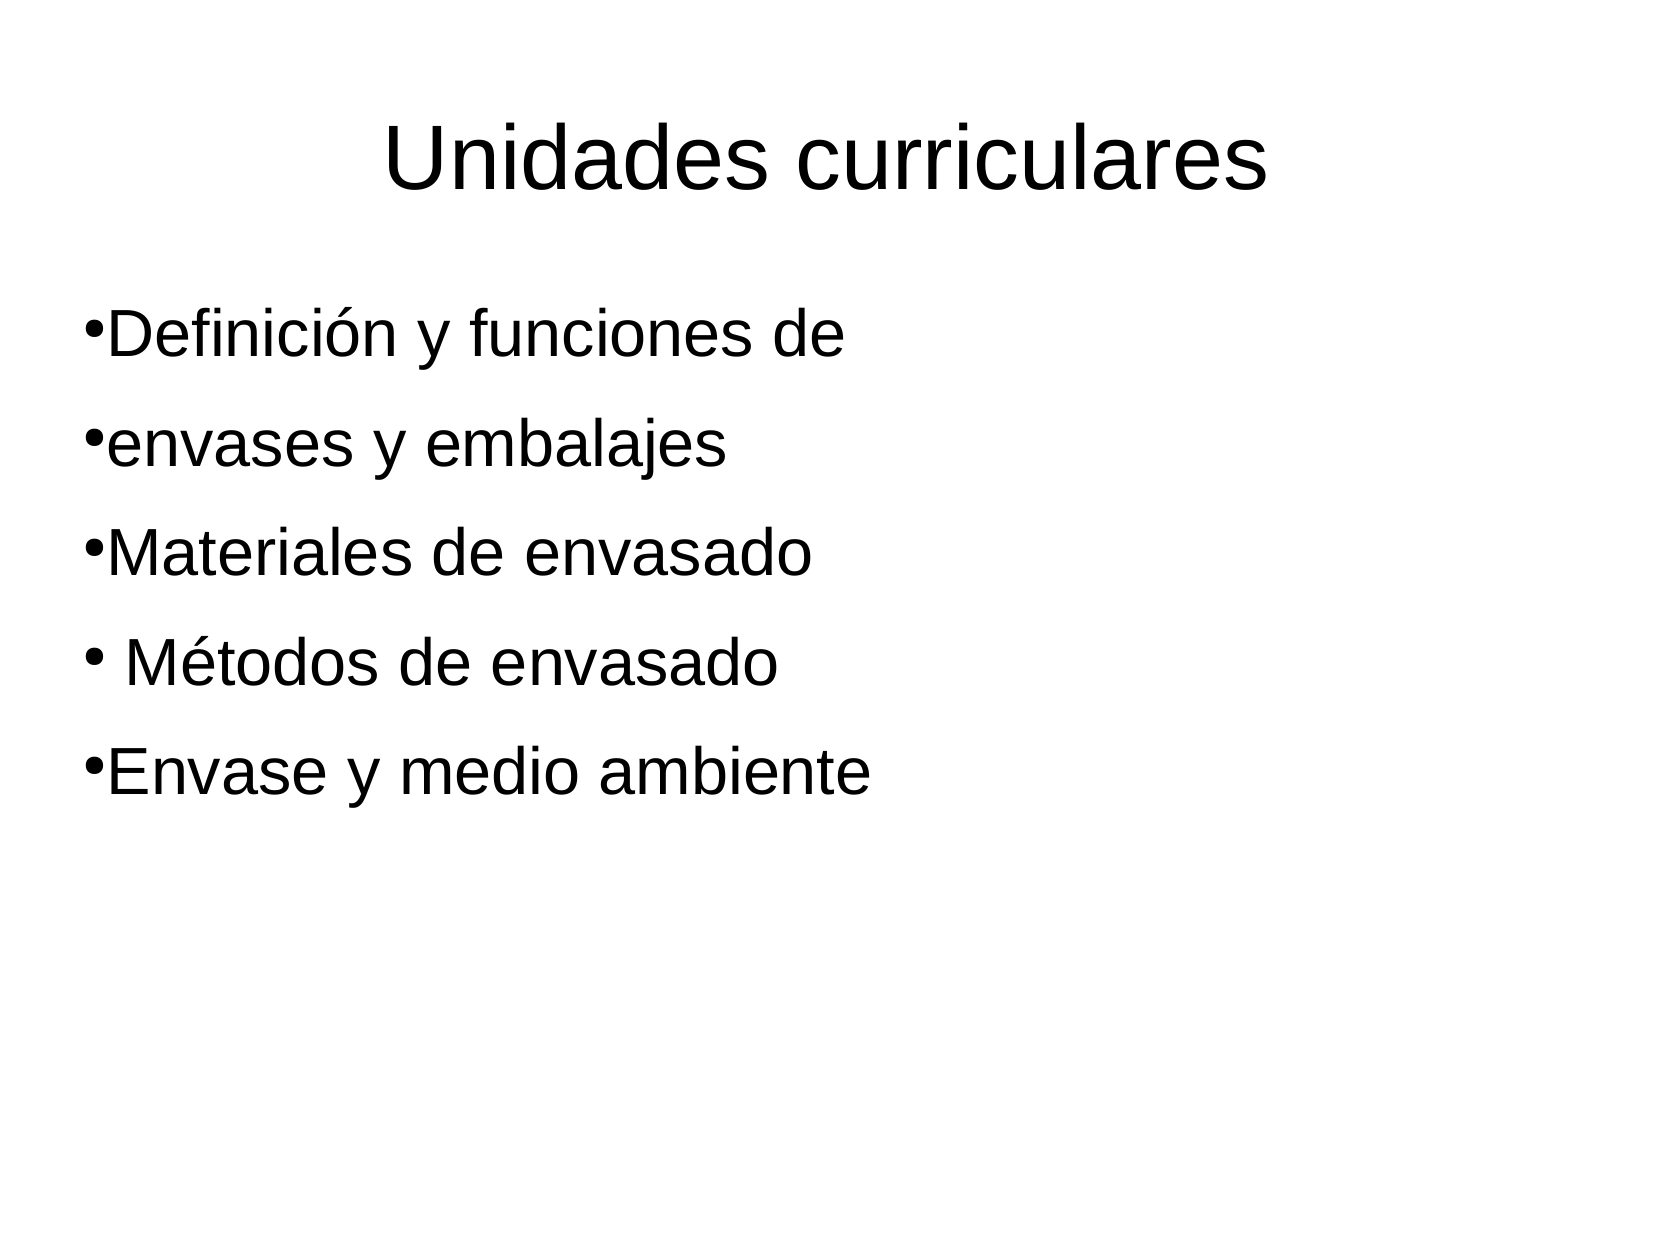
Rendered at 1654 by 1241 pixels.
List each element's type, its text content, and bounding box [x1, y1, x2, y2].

title Unidades curriculares [82, 49, 1571, 257]
list Definición y funciones de envases y embalajes Materiales de envasado Métodos de envasado Envase y medio ambiente [82, 290, 1571, 1109]
